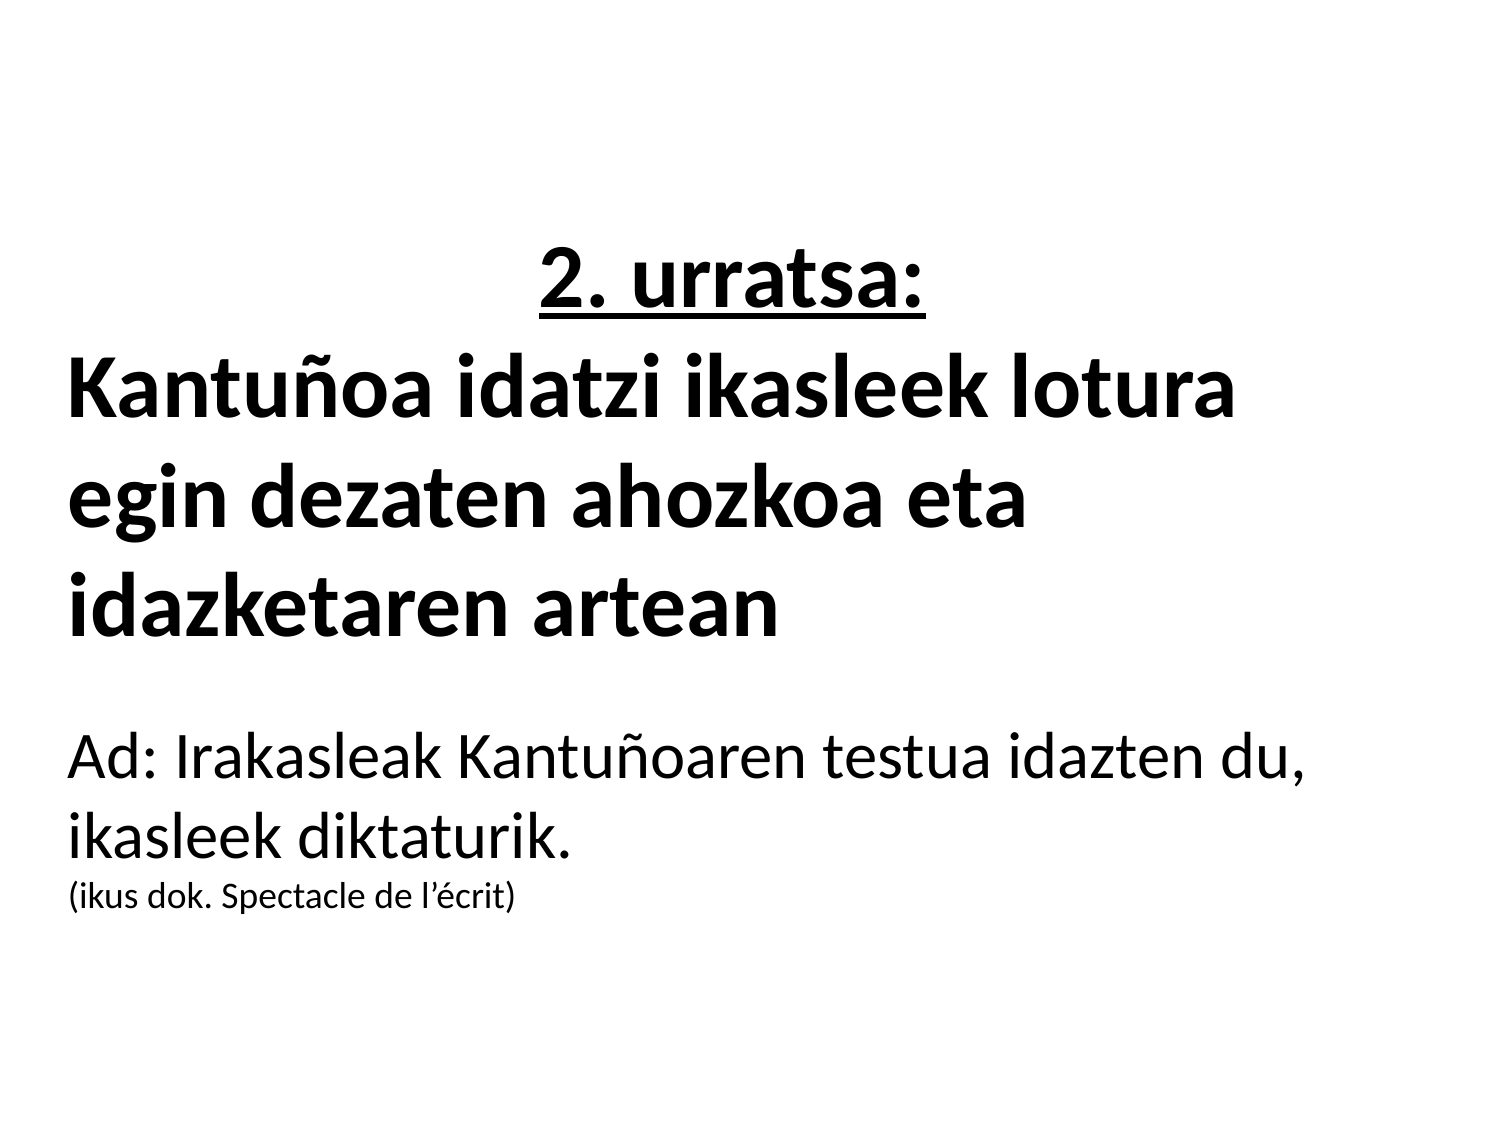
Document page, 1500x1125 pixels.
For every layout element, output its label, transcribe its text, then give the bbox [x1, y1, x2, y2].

text_box Ad: Irakasleak Kantuñoaren testua idazten du, ikasleek diktaturik. (ikus dok. Spectacle de l’écrit) [53, 704, 1388, 924]
text_box 2. urratsa: Kantuñoa idatzi ikasleek lotura egin dezaten ahozkoa eta idazketaren artean [53, 208, 1412, 663]
